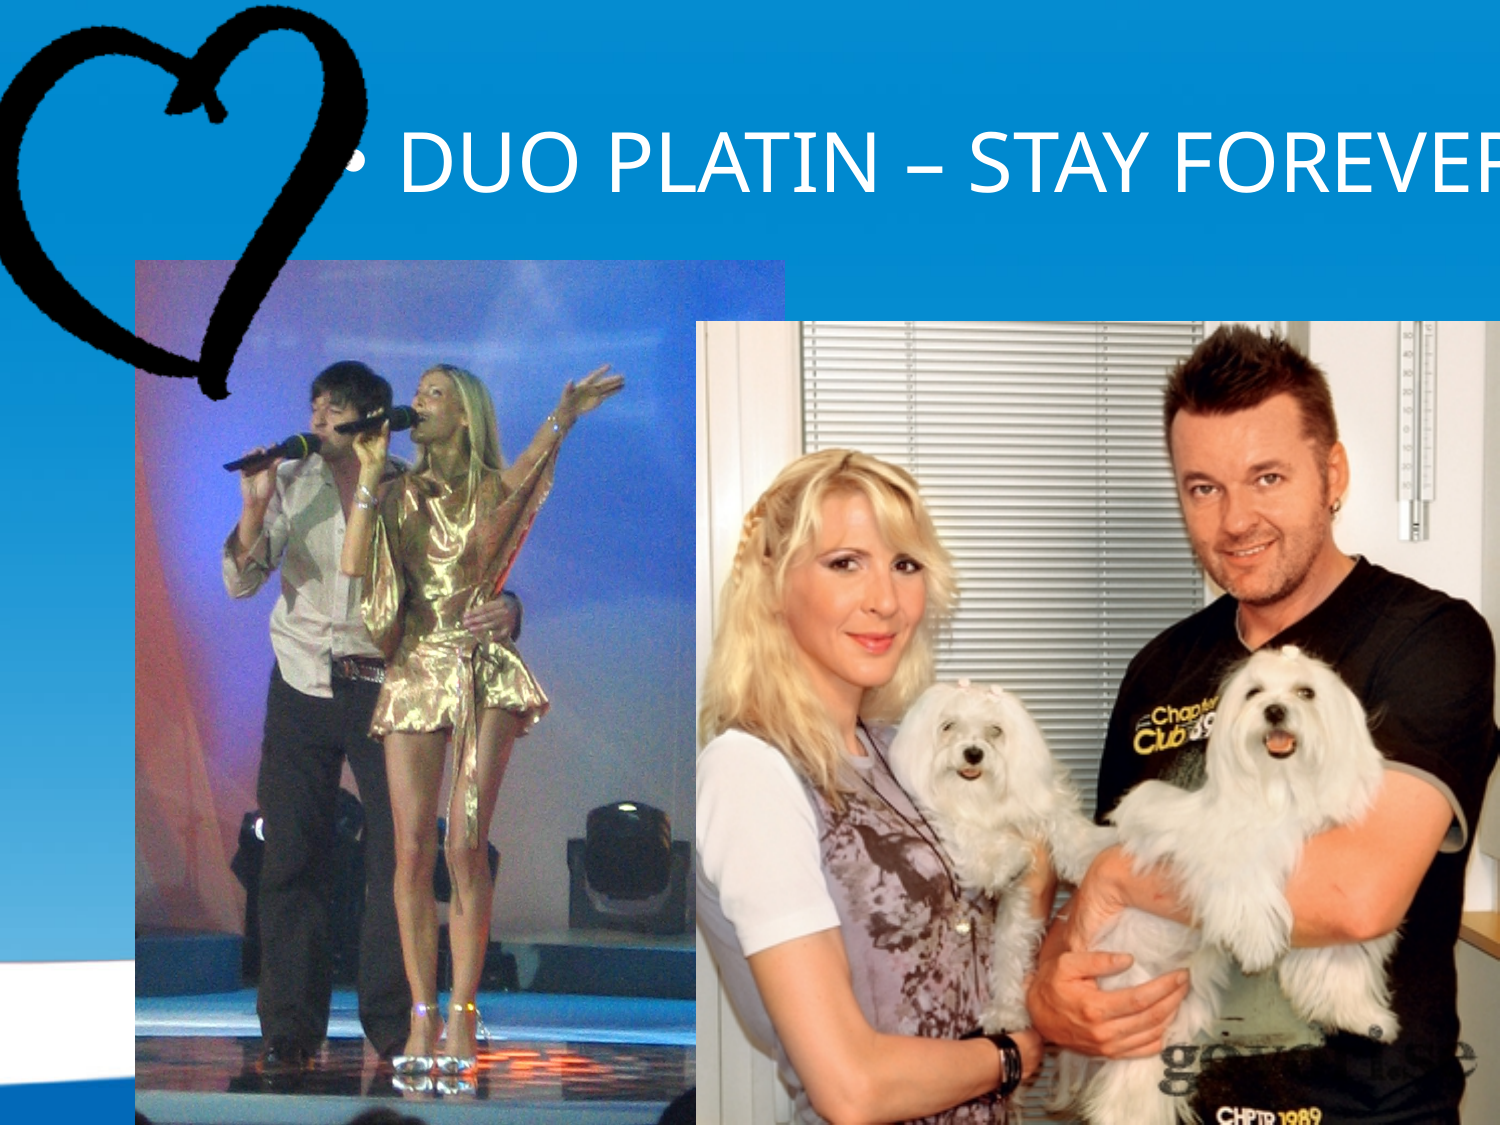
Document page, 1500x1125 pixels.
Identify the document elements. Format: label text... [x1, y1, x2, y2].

picture [0, 7, 1500, 1125]
list DUO PLATIN – STAY FOREVER [384, 101, 1500, 321]
